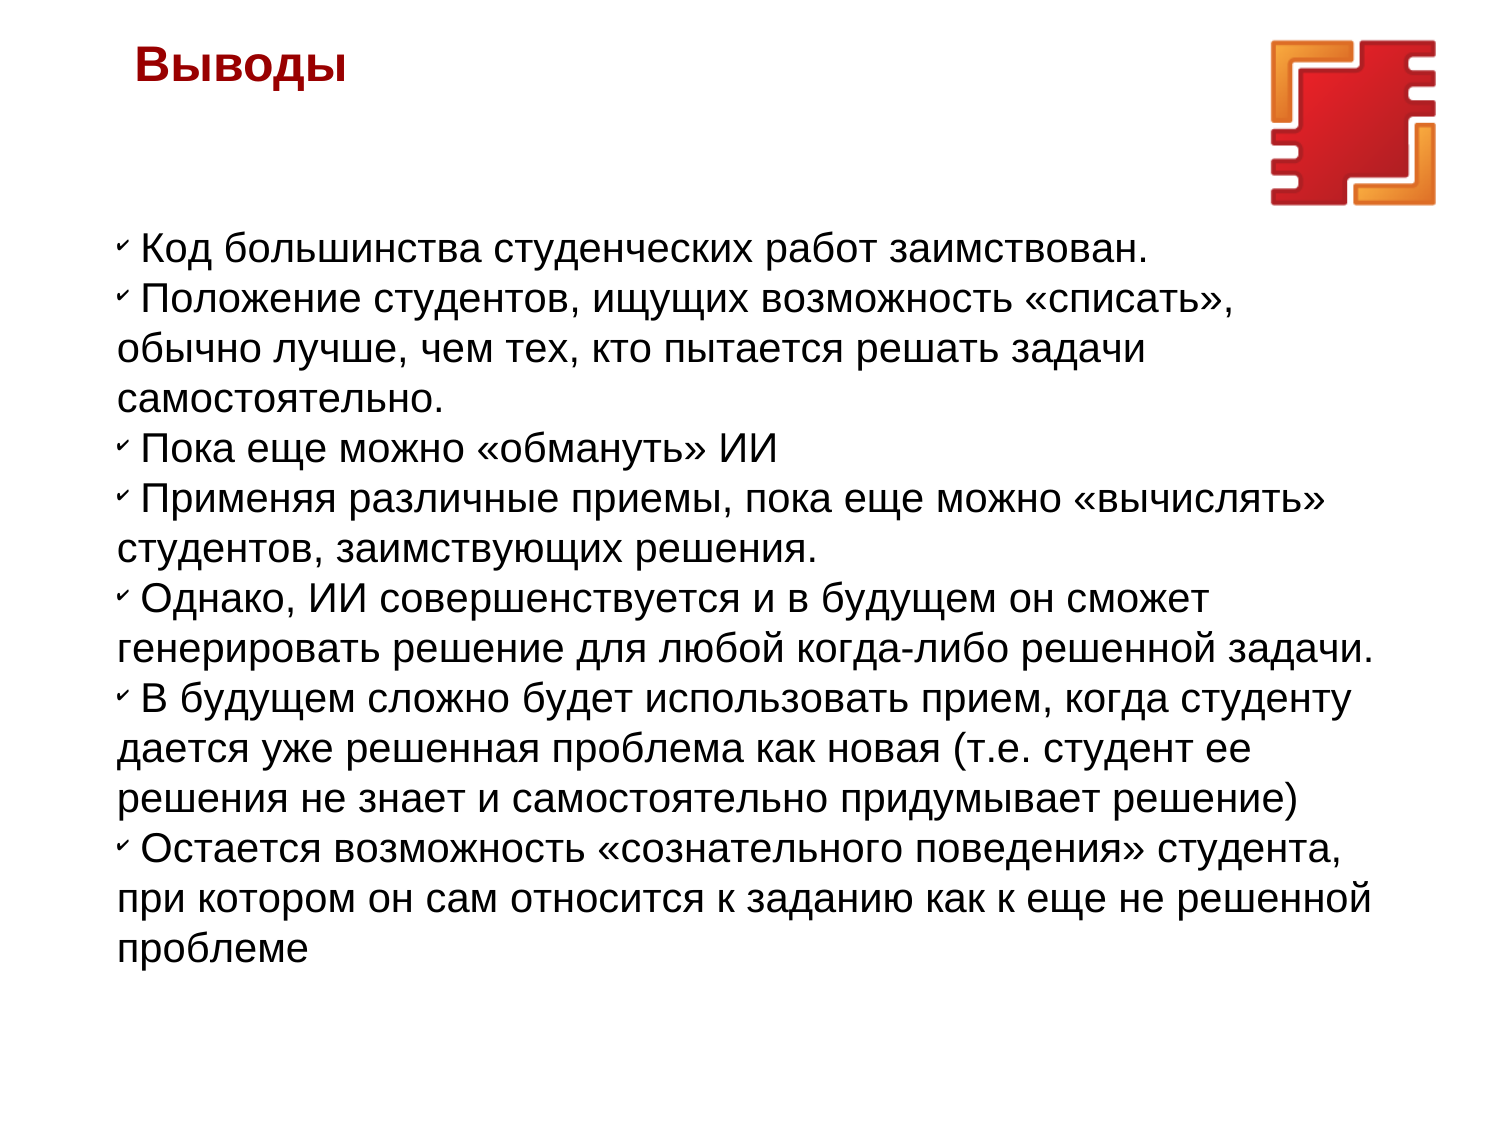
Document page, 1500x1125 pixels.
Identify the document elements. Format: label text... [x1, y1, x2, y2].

picture [1266, 35, 1441, 211]
text_box Код большинства студенческих работ заимствован. Положение студентов, ищущих возможность «списать», обычно лучше, чем тех, кто пытается решать задачи самостоятельно. Пока еще можно «обмануть» ИИ Применяя различные приемы, пока еще можно «вычислять» студентов, заимствующих решения. Однако, ИИ совершенствуется и в будущем он сможет генерировать решение для любой когда-либо решенной задачи. В будущем сложно будет использовать прием, когда студенту дается уже решенная проблема как новая (т.е. студент ее решения не знает и самостоятельно придумывает решение) Остается возможность «сознательного поведения» студента, при котором он сам относится к заданию как к еще не решенной проблеме [102, 213, 1406, 1004]
text_box Выводы [119, 23, 1266, 119]
